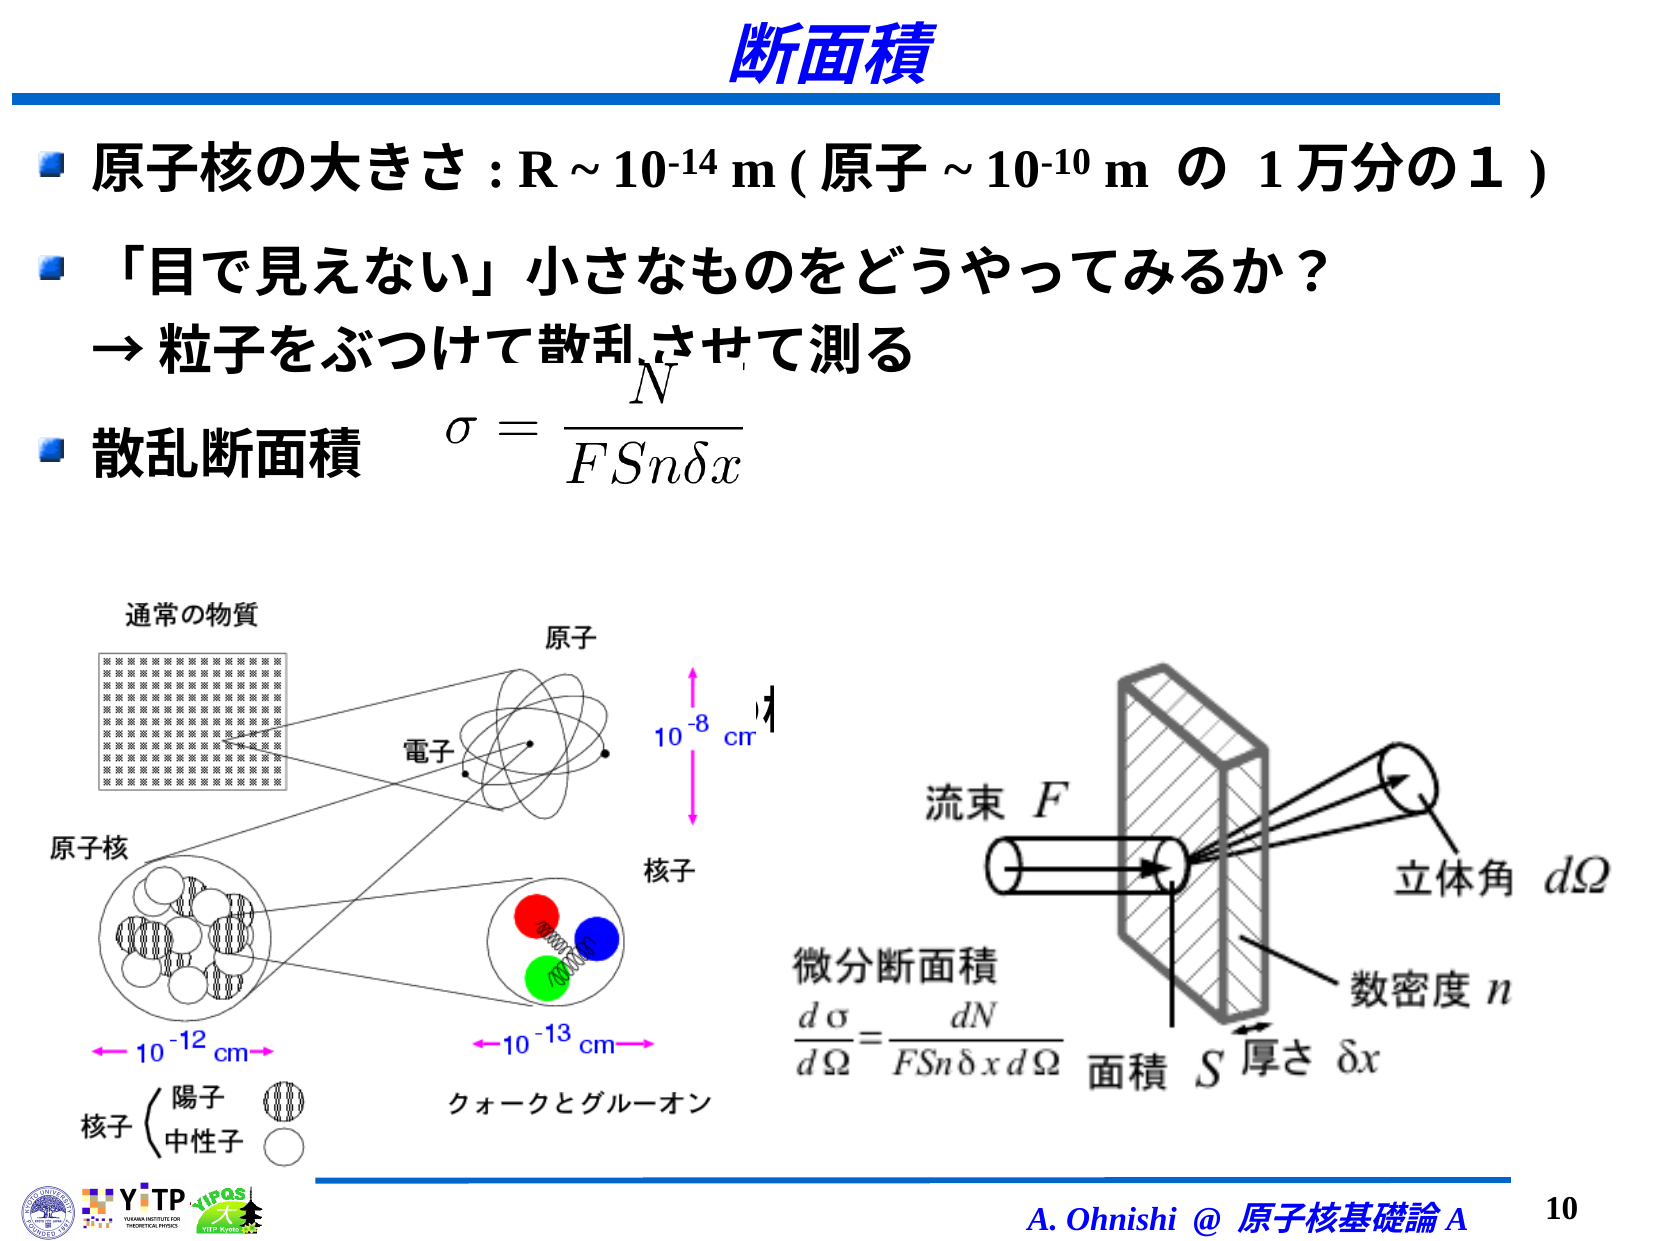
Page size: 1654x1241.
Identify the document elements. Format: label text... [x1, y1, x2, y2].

picture [47, 602, 756, 1170]
title 断面積 [0, 0, 1654, 99]
picture [774, 643, 1621, 1099]
picture [446, 363, 743, 484]
picture [77, 1179, 263, 1234]
picture [20, 1185, 76, 1241]
list 原子核の大きさ: R ~ 10-14 m (原子~ 10-10 m の 1万分の１) 「目で見えない」小さなものをどうやってみるか？ → 粒子をぶつけて散乱させて測る 散乱断面積 単位入射流束当たり一つの標的で散乱される確率(面積の次元) [20, 124, 1621, 1137]
